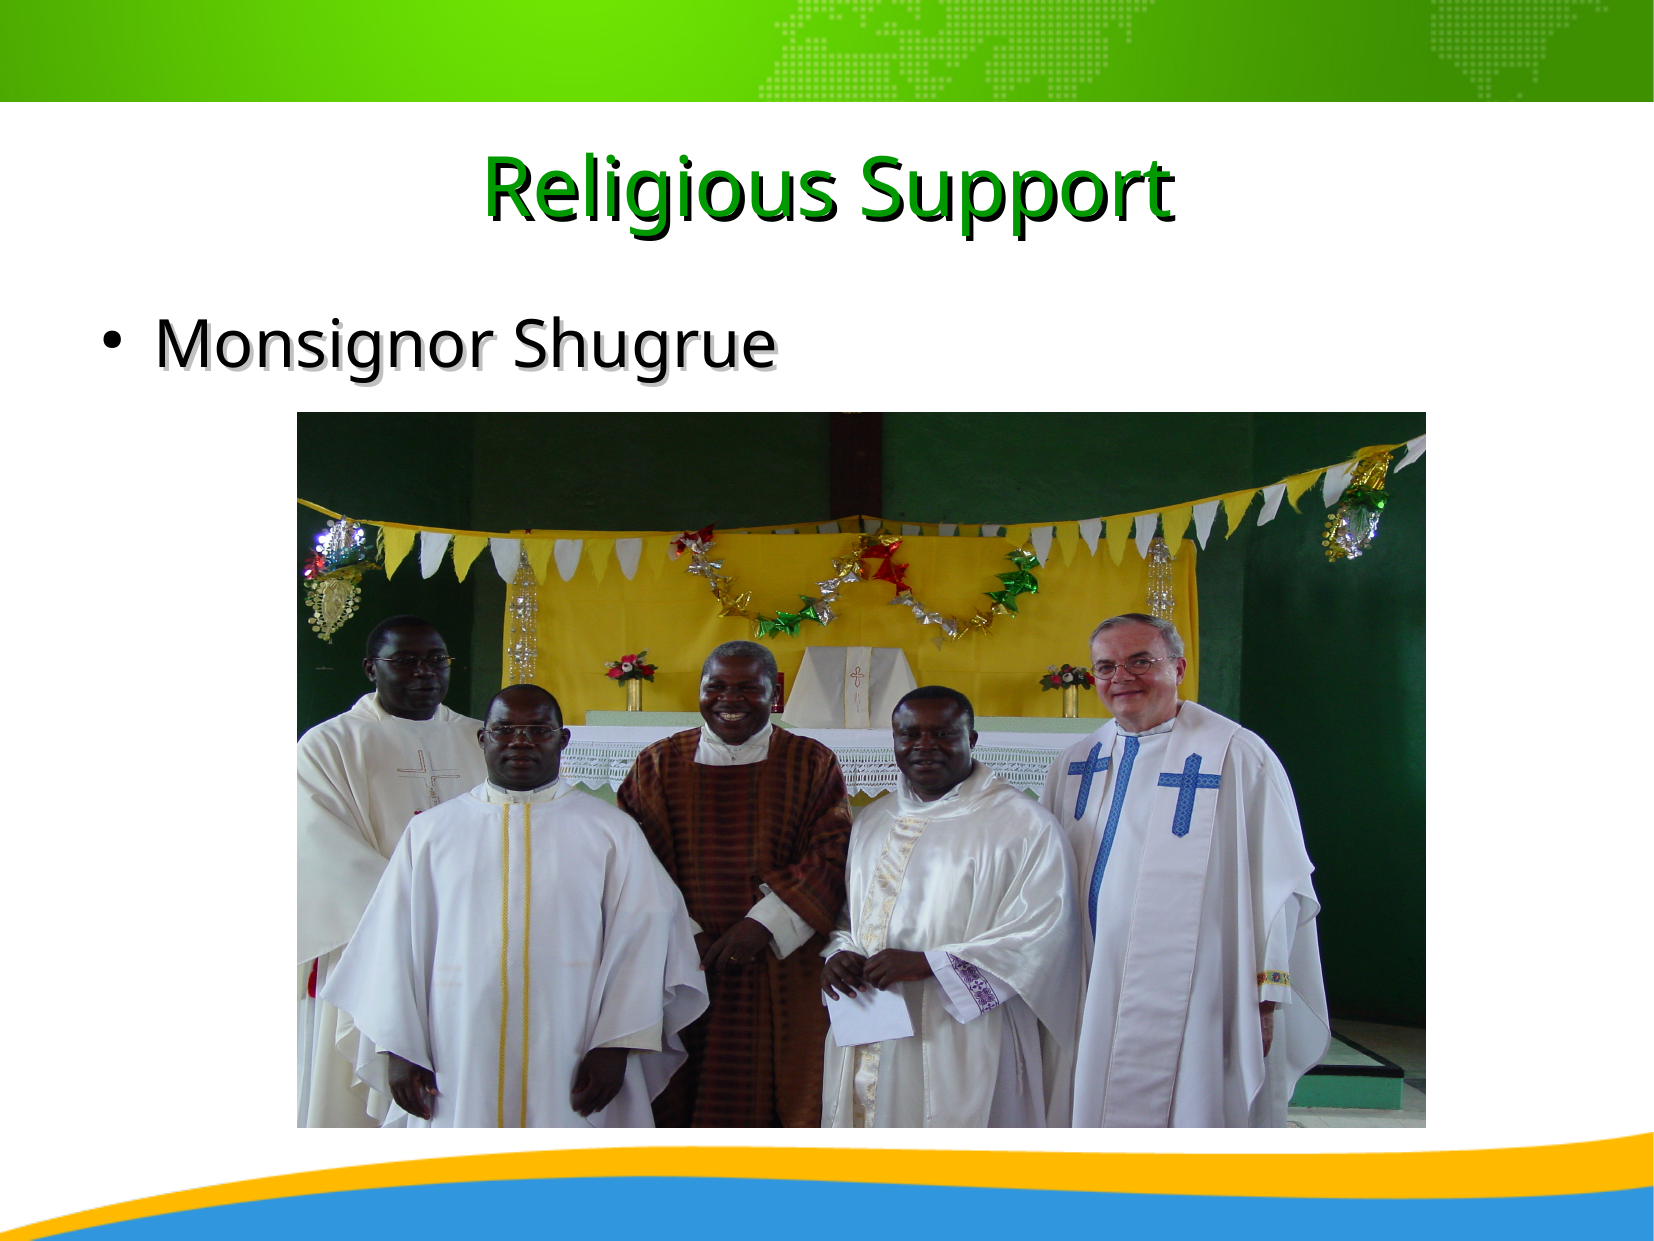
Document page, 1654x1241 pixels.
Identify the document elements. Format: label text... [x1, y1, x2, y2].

title Religious Support [82, 119, 1571, 250]
picture [0, 1132, 1654, 1241]
picture [297, 412, 1426, 1128]
list Monsignor Shugrue [82, 296, 1571, 1073]
picture [0, 0, 1654, 102]
